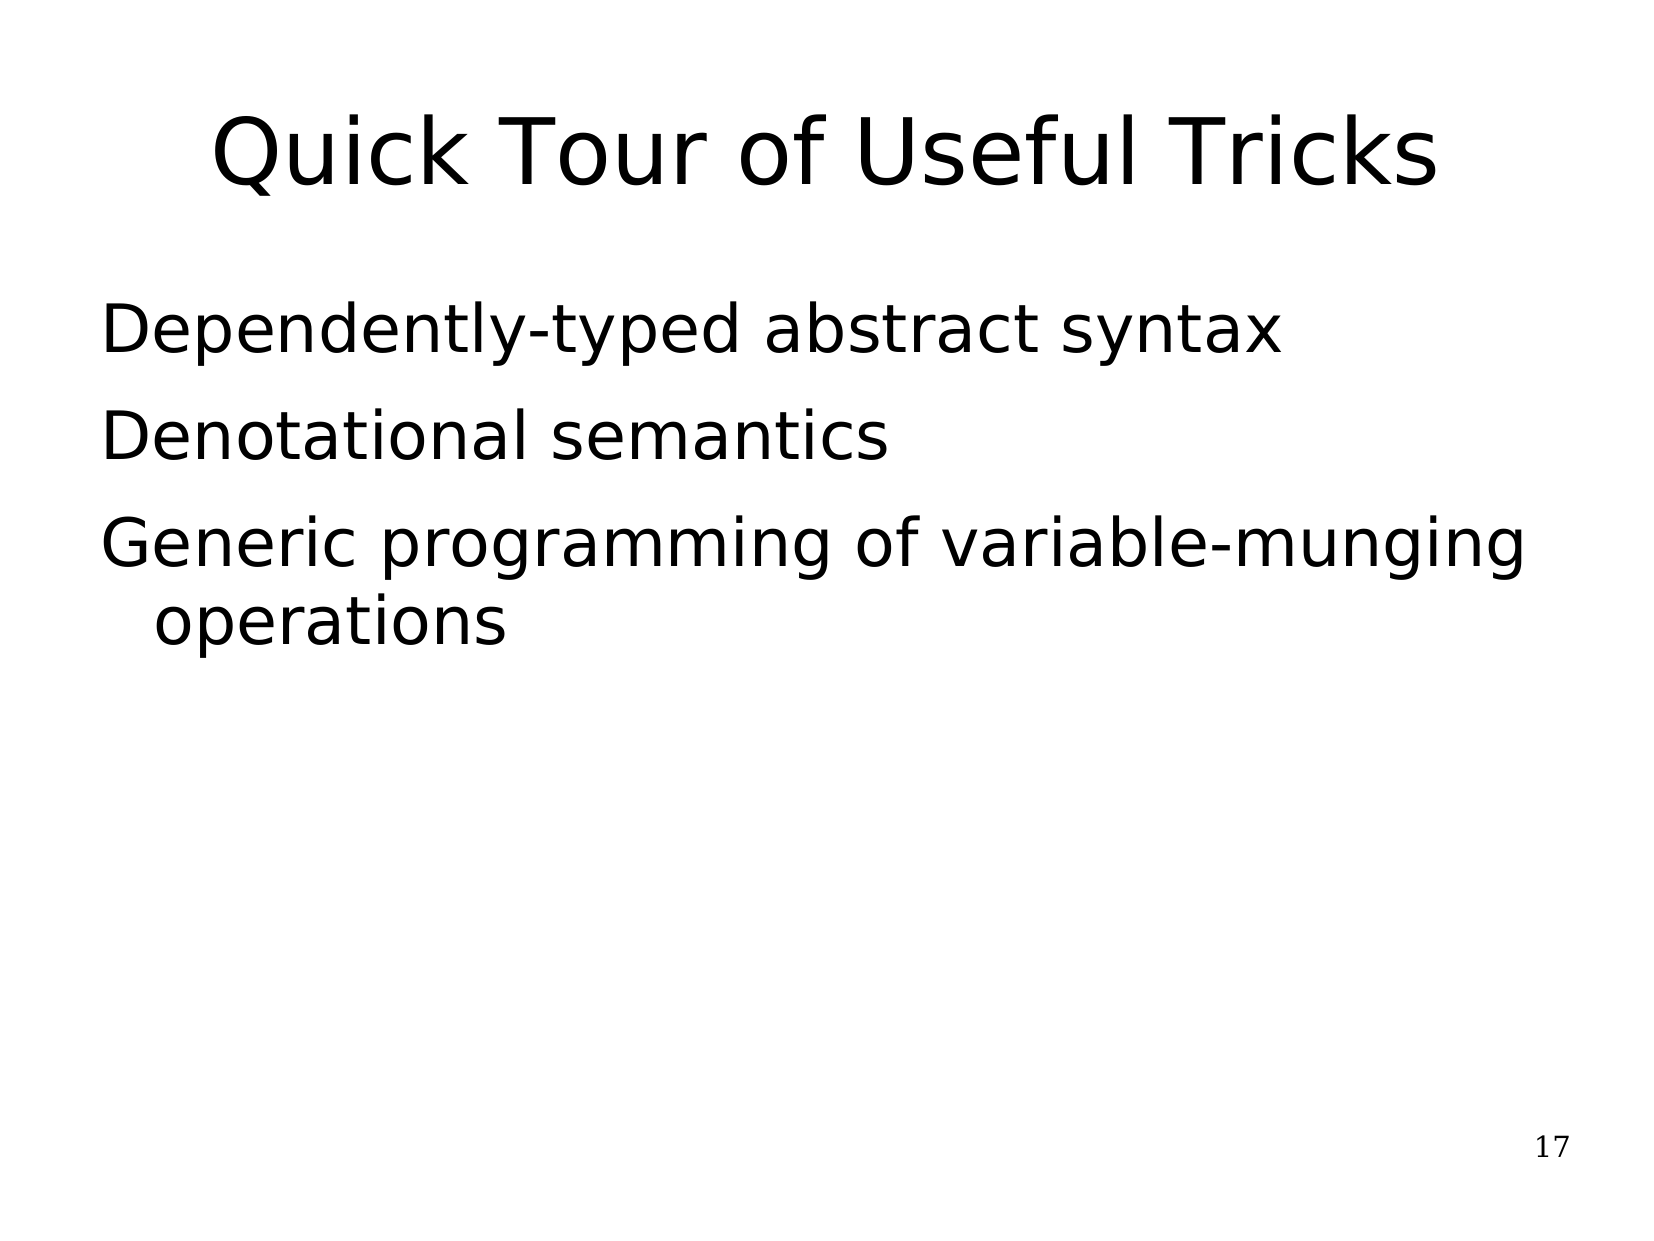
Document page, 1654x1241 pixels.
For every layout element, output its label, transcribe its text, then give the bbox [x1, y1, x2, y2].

title Quick Tour of Useful Tricks [82, 56, 1571, 250]
list Dependently-typed abstract syntax Denotational semantics Generic programming of variable-munging operations [82, 290, 1571, 1094]
